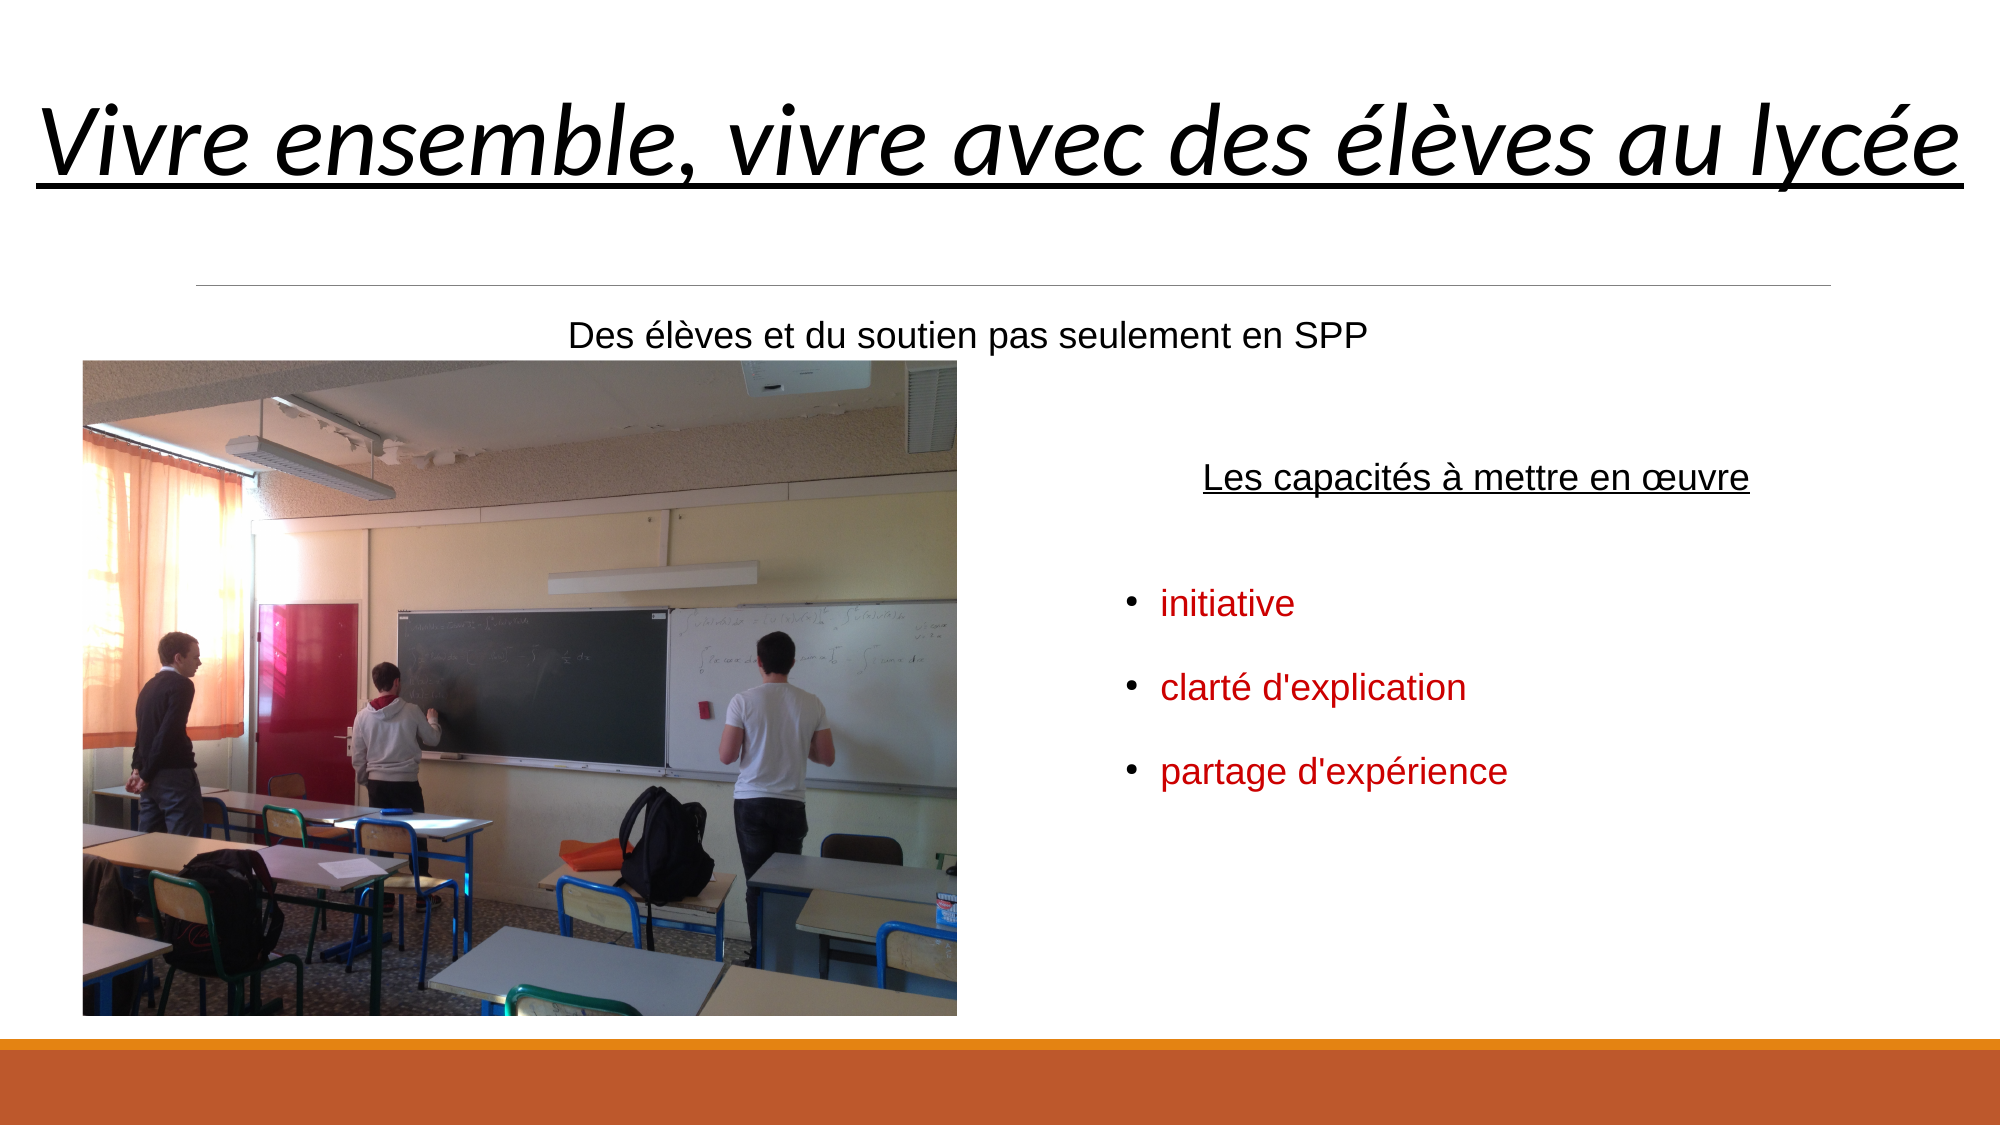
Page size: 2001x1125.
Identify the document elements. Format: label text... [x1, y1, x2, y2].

text_box Les capacités à mettre en œuvre initiative clarté d'explication partage d'expérience [1110, 448, 1843, 801]
text_box Des élèves et du soutien pas seulement en SPP [188, 307, 1749, 364]
picture [82, 360, 957, 1016]
text_box Vivre ensemble, vivre avec des élèves au lycée [0, 64, 2000, 205]
